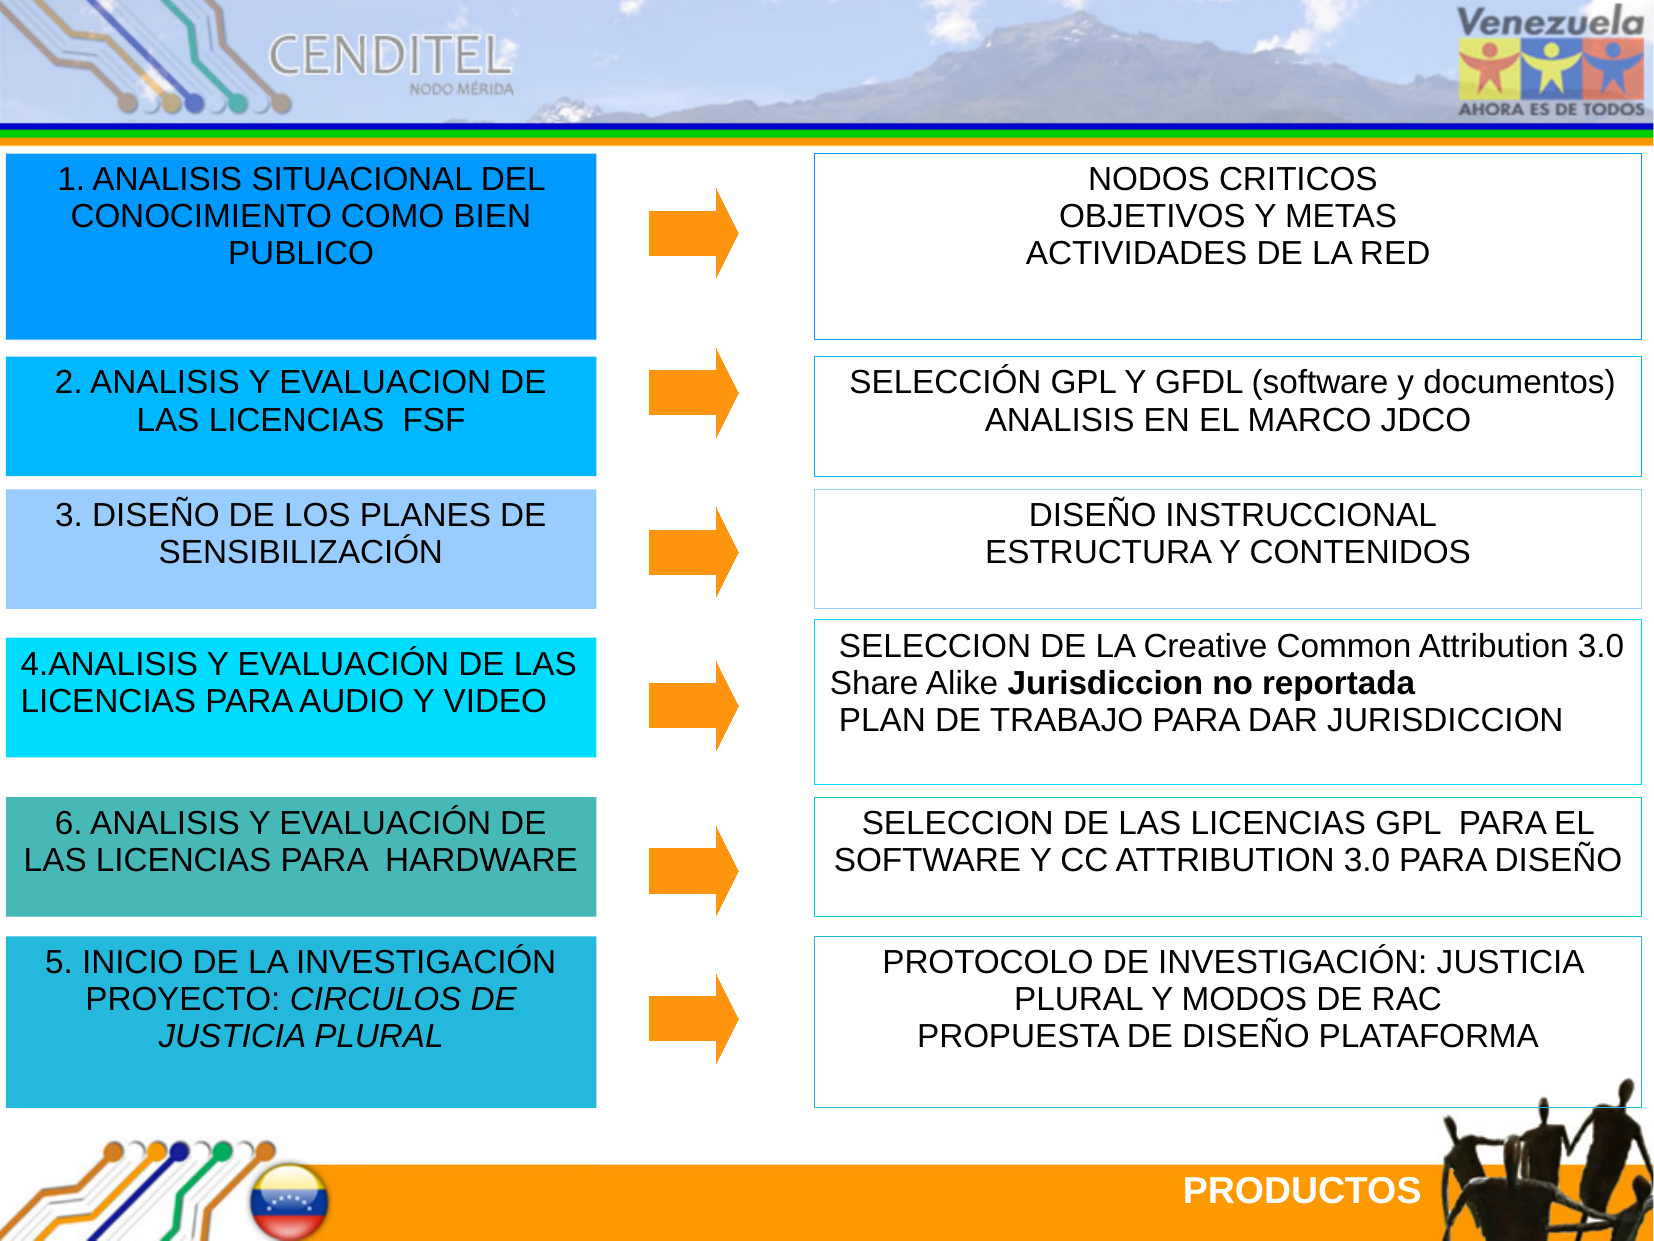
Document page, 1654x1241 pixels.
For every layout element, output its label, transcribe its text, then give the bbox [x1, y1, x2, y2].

text_box 3. DISEÑO DE LOS PLANES DE SENSIBILIZACIÓN [5, 489, 597, 609]
text_box [649, 661, 739, 751]
text_box [649, 974, 739, 1064]
text_box SELECCION DE LA Creative Common Attribution 3.0 Share Alike Jurisdiccion no reportada PLAN DE TRABAJO PARA DAR JURISDICCION [814, 619, 1642, 785]
text_box 1. ANALISIS SITUACIONAL DEL CONOCIMIENTO COMO BIEN PUBLICO [5, 153, 597, 340]
text_box [649, 348, 739, 438]
text_box SELECCION DE LAS LICENCIAS GPL PARA EL SOFTWARE Y CC ATTRIBUTION 3.0 PARA DISEÑO [814, 797, 1642, 917]
text_box 4.ANALISIS Y EVALUACIÓN DE LAS LICENCIAS PARA AUDIO Y VIDEO [5, 637, 597, 758]
text_box PRODUCTOS [944, 1162, 1447, 1235]
text_box [649, 188, 739, 278]
text_box SELECCIÓN GPL Y GFDL (software y documentos) ANALISIS EN EL MARCO JDCO [814, 356, 1642, 477]
text_box 5. INICIO DE LA INVESTIGACIÓN PROYECTO: CIRCULOS DE JUSTICIA PLURAL [5, 936, 597, 1108]
text_box NODOS CRITICOS OBJETIVOS Y METAS ACTIVIDADES DE LA RED [814, 153, 1642, 340]
text_box [649, 826, 739, 916]
text_box [649, 507, 739, 597]
picture [0, 0, 1654, 1241]
text_box PROTOCOLO DE INVESTIGACIÓN: JUSTICIA PLURAL Y MODOS DE RAC PROPUESTA DE DISEÑO PLATAFORMA [814, 936, 1642, 1108]
text_box DISEÑO INSTRUCCIONAL ESTRUCTURA Y CONTENIDOS [814, 489, 1642, 609]
text_box 6. ANALISIS Y EVALUACIÓN DE LAS LICENCIAS PARA HARDWARE [5, 797, 597, 917]
text_box 2. ANALISIS Y EVALUACION DE LAS LICENCIAS FSF [5, 356, 597, 477]
